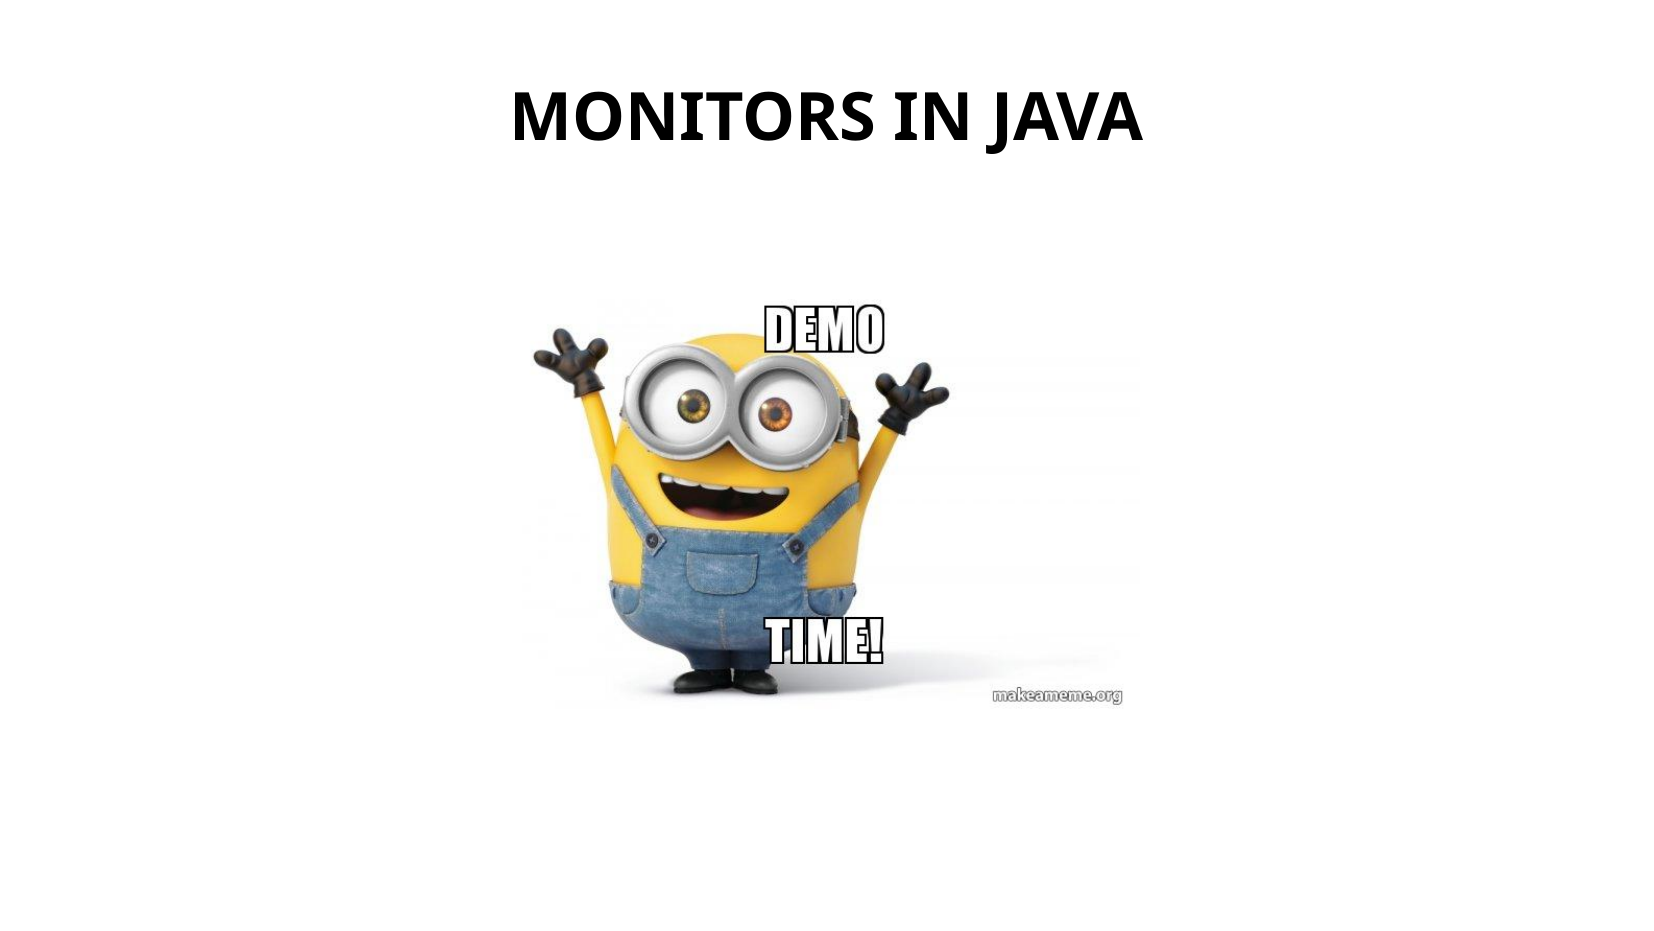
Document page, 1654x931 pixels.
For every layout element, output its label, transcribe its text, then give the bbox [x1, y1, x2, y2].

picture [514, 291, 1140, 710]
title MONITORS IN JAVA [82, 36, 1571, 193]
